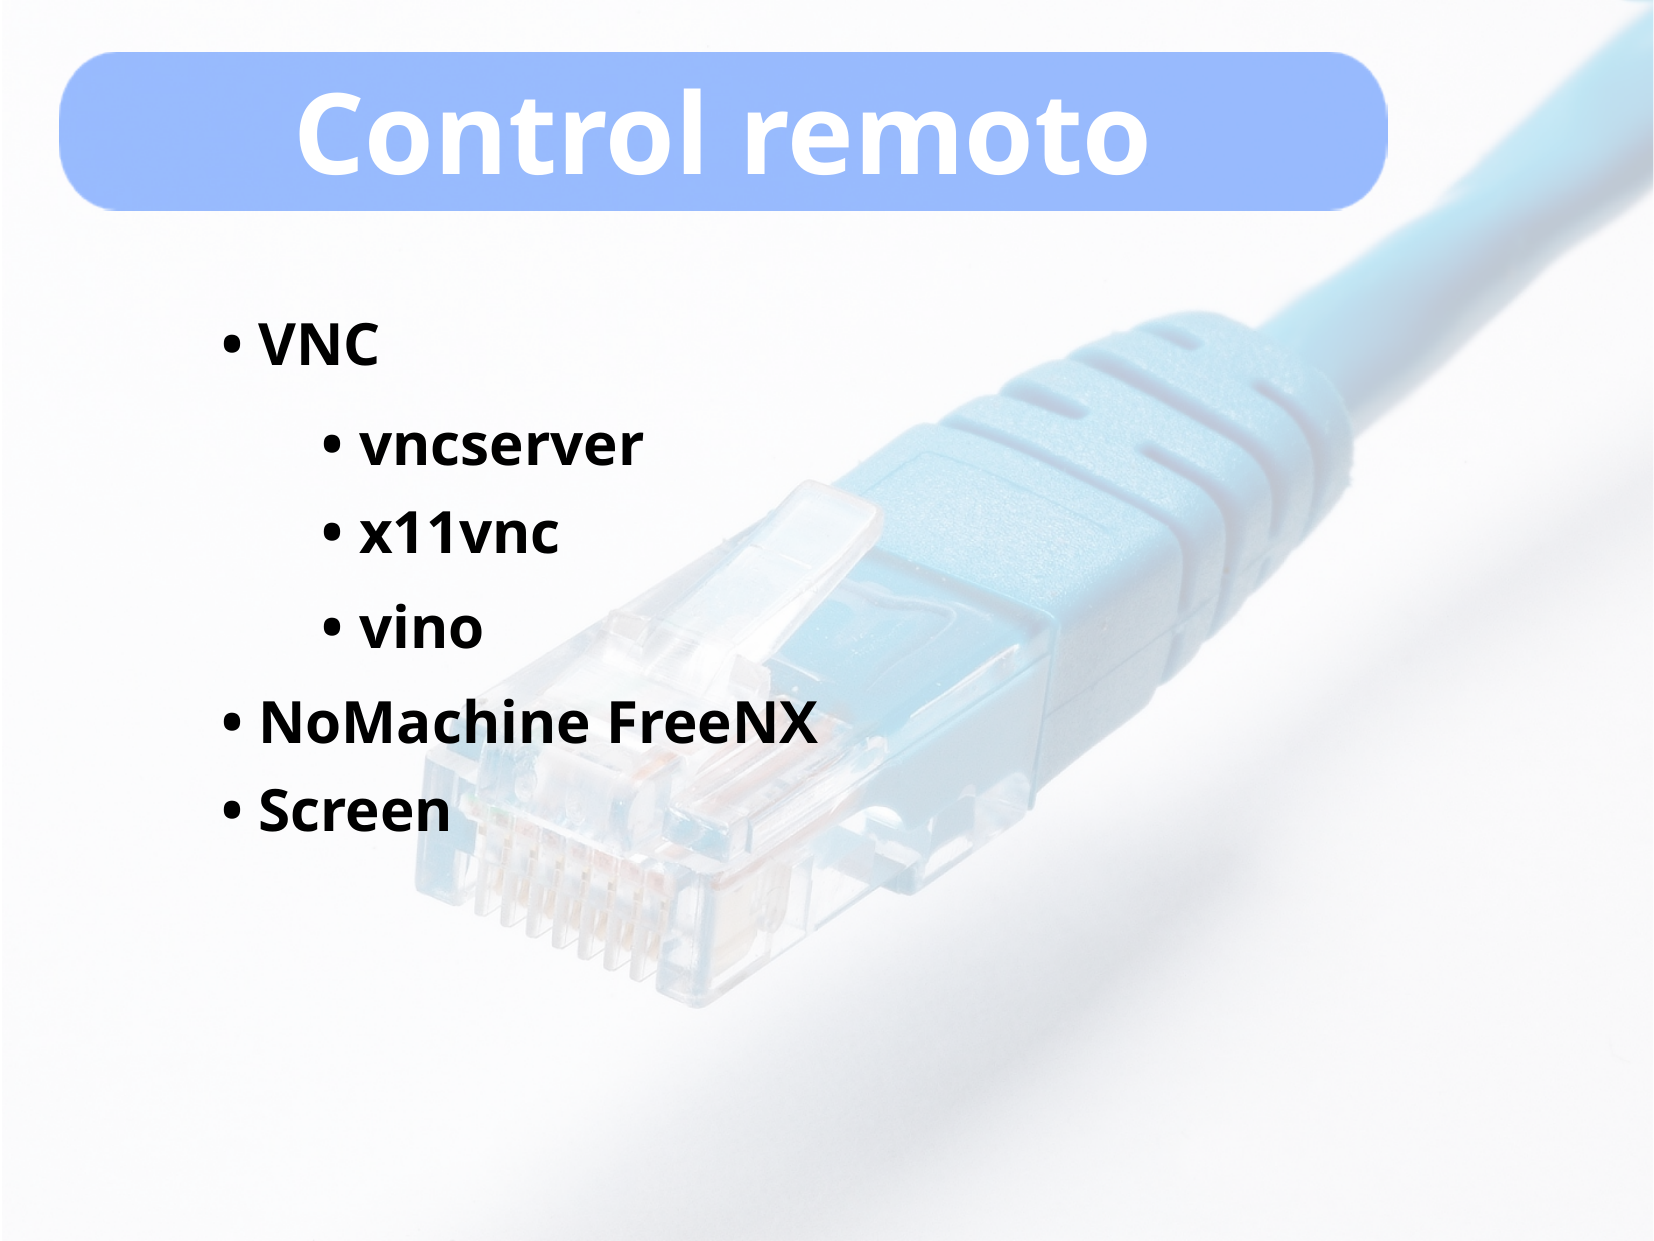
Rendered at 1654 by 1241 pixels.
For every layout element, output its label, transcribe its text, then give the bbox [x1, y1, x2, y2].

text_box • VNC [206, 295, 945, 388]
text_box • x11vnc [307, 484, 591, 577]
text_box • vncserver [307, 395, 709, 488]
picture [2, 0, 1654, 1241]
text_box • NoMachine FreeNX [206, 673, 916, 766]
text_box • vino [307, 578, 532, 671]
text_box • Screen [206, 762, 502, 854]
